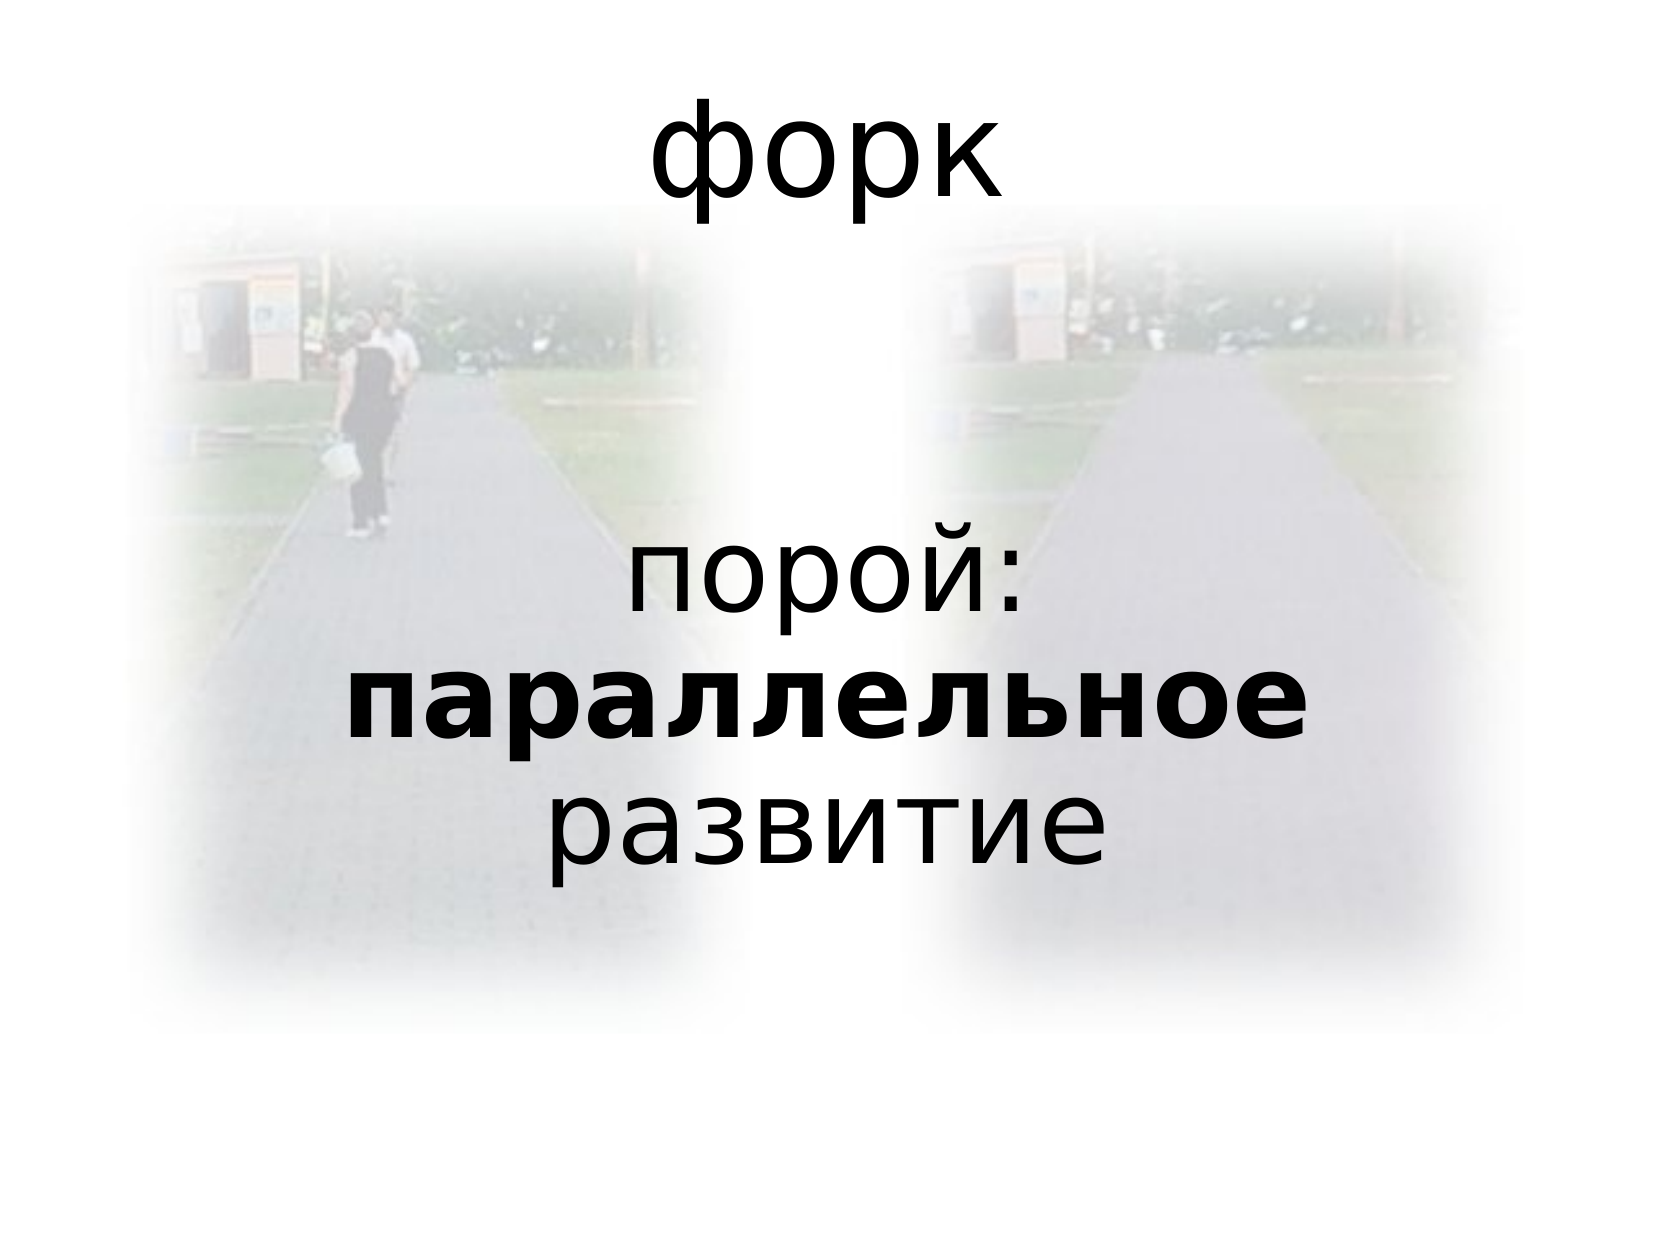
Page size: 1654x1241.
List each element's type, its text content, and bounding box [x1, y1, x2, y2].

subtitle порой: параллельное развитие [82, 290, 1571, 1109]
picture [0, 0, 1654, 1241]
title форк [82, 49, 1571, 257]
